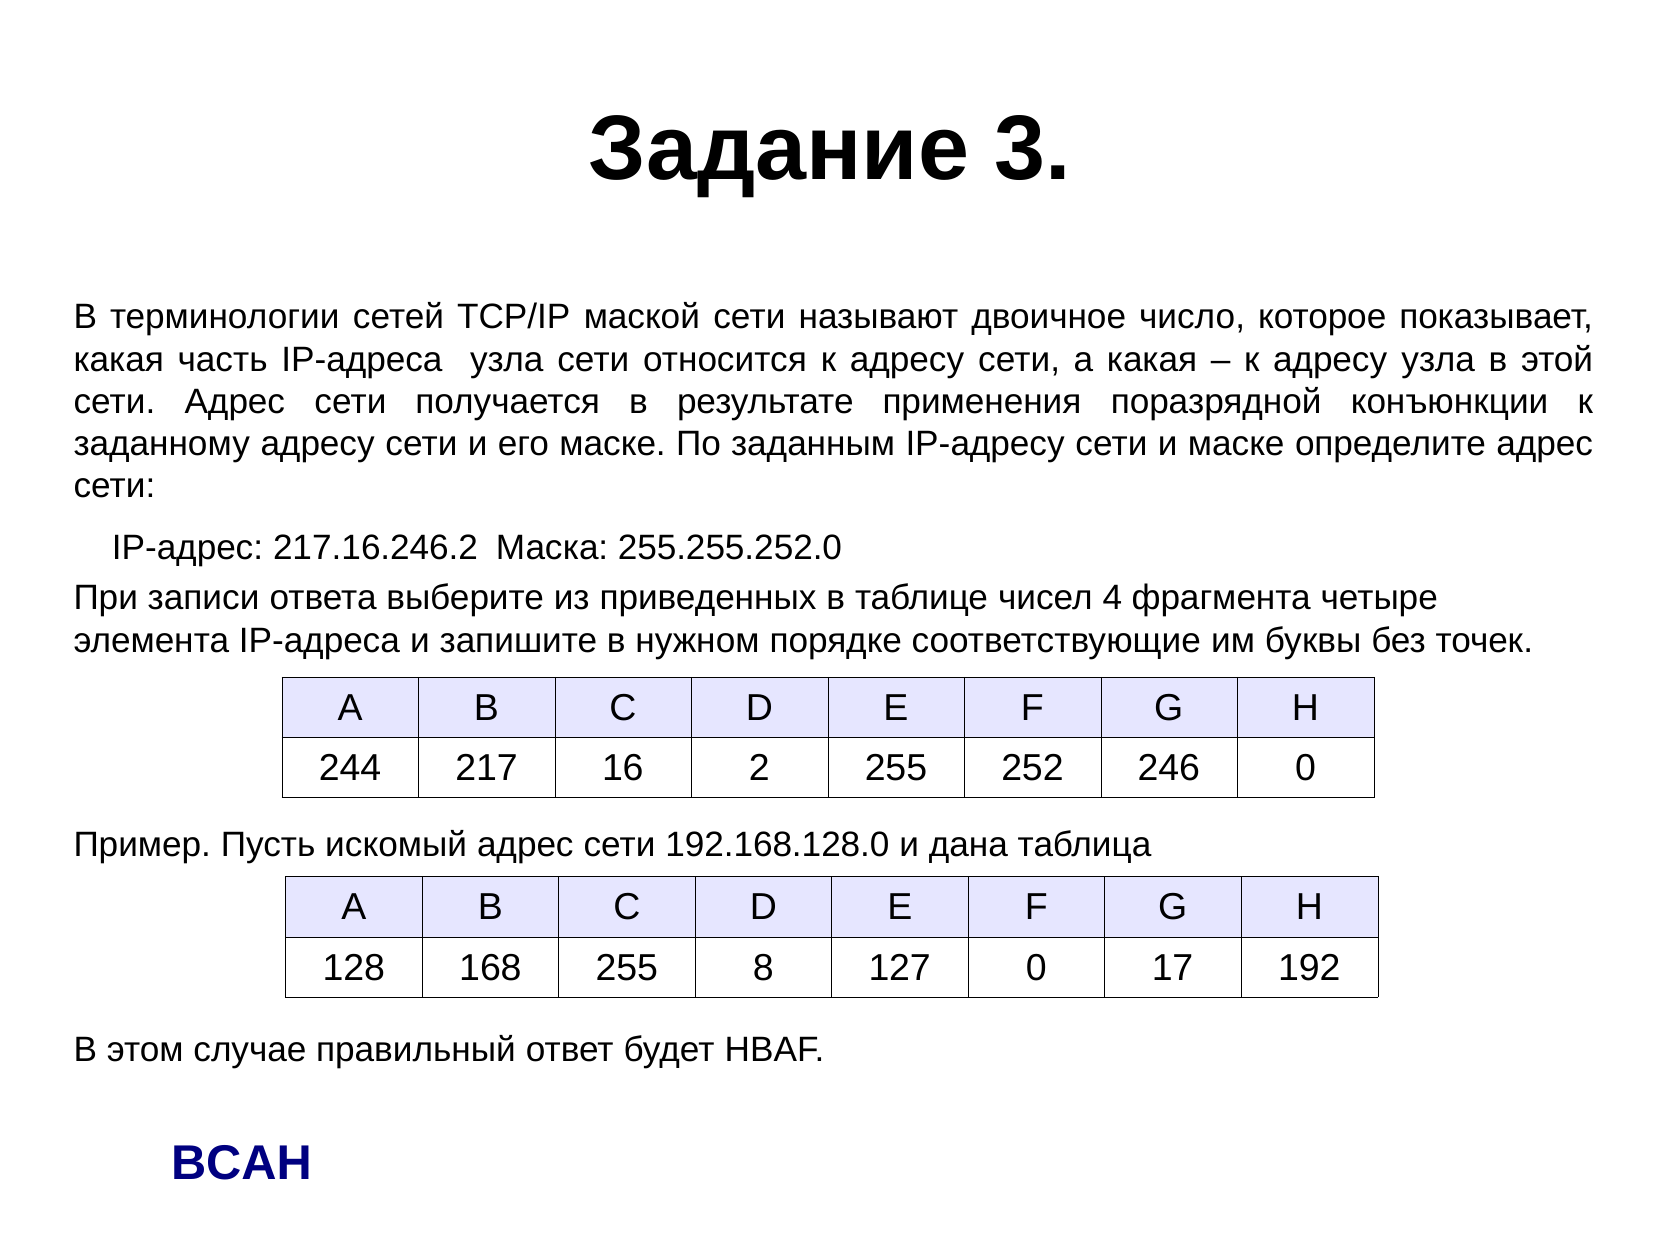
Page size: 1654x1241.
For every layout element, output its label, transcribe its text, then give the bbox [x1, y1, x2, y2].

table_header H [1242, 877, 1378, 937]
table_header B [423, 877, 558, 937]
table_cell 217 [419, 738, 555, 797]
table_header A [286, 877, 422, 937]
table_cell 255 [829, 738, 964, 797]
table_cell 246 [1102, 738, 1237, 797]
table_cell 192 [1242, 938, 1378, 997]
table_cell 252 [965, 738, 1101, 797]
table_cell 0 [1238, 738, 1374, 797]
table_cell 0 [969, 938, 1104, 997]
table_header H [1238, 678, 1374, 737]
list В терминологии сетей TCP/IP маской сети называют двоичное число, которое показывает, какая часть IP-адреса узла сети относится к адресу сети, а какая – к адресу узла в этой сети. Адрес сети получается в результате применения поразрядной конъюнкции к заданному адресу сети и его маске. По заданным IP-адресу сети и маске определите адрес сети: IP-адрес: 217.16.246.2 Маска: 255.255.252.0 При записи ответа выберите из приведенных в таблице чисел 4 фрагмента четыре элемента IP-адреса и запишите в нужном порядке соответствующие им буквы без точек. Пример. Пусть искомый адрес сети 192.168.128.0 и дана таблица В этом случае правильный ответ будет HBAF. BCAH [58, 286, 1609, 1211]
table_header G [1102, 678, 1237, 737]
table_header E [832, 877, 968, 937]
title Задание 3. [82, 68, 1571, 286]
table_header G [1105, 877, 1241, 937]
table_header A [283, 678, 418, 737]
table_cell 128 [286, 938, 422, 997]
table_header D [696, 877, 831, 937]
table_header D [692, 678, 828, 737]
table_cell 255 [559, 938, 695, 997]
table_header F [965, 678, 1101, 737]
table_cell 168 [423, 938, 558, 997]
table_header F [969, 877, 1104, 937]
table_cell 2 [692, 738, 828, 797]
table_cell 16 [556, 738, 691, 797]
table_header B [419, 678, 555, 737]
table_header C [559, 877, 695, 937]
table_cell 127 [832, 938, 968, 997]
table_cell 8 [696, 938, 831, 997]
table_cell 244 [283, 738, 418, 797]
table_header C [556, 678, 691, 737]
table_cell 17 [1105, 938, 1241, 997]
table_header E [829, 678, 964, 737]
